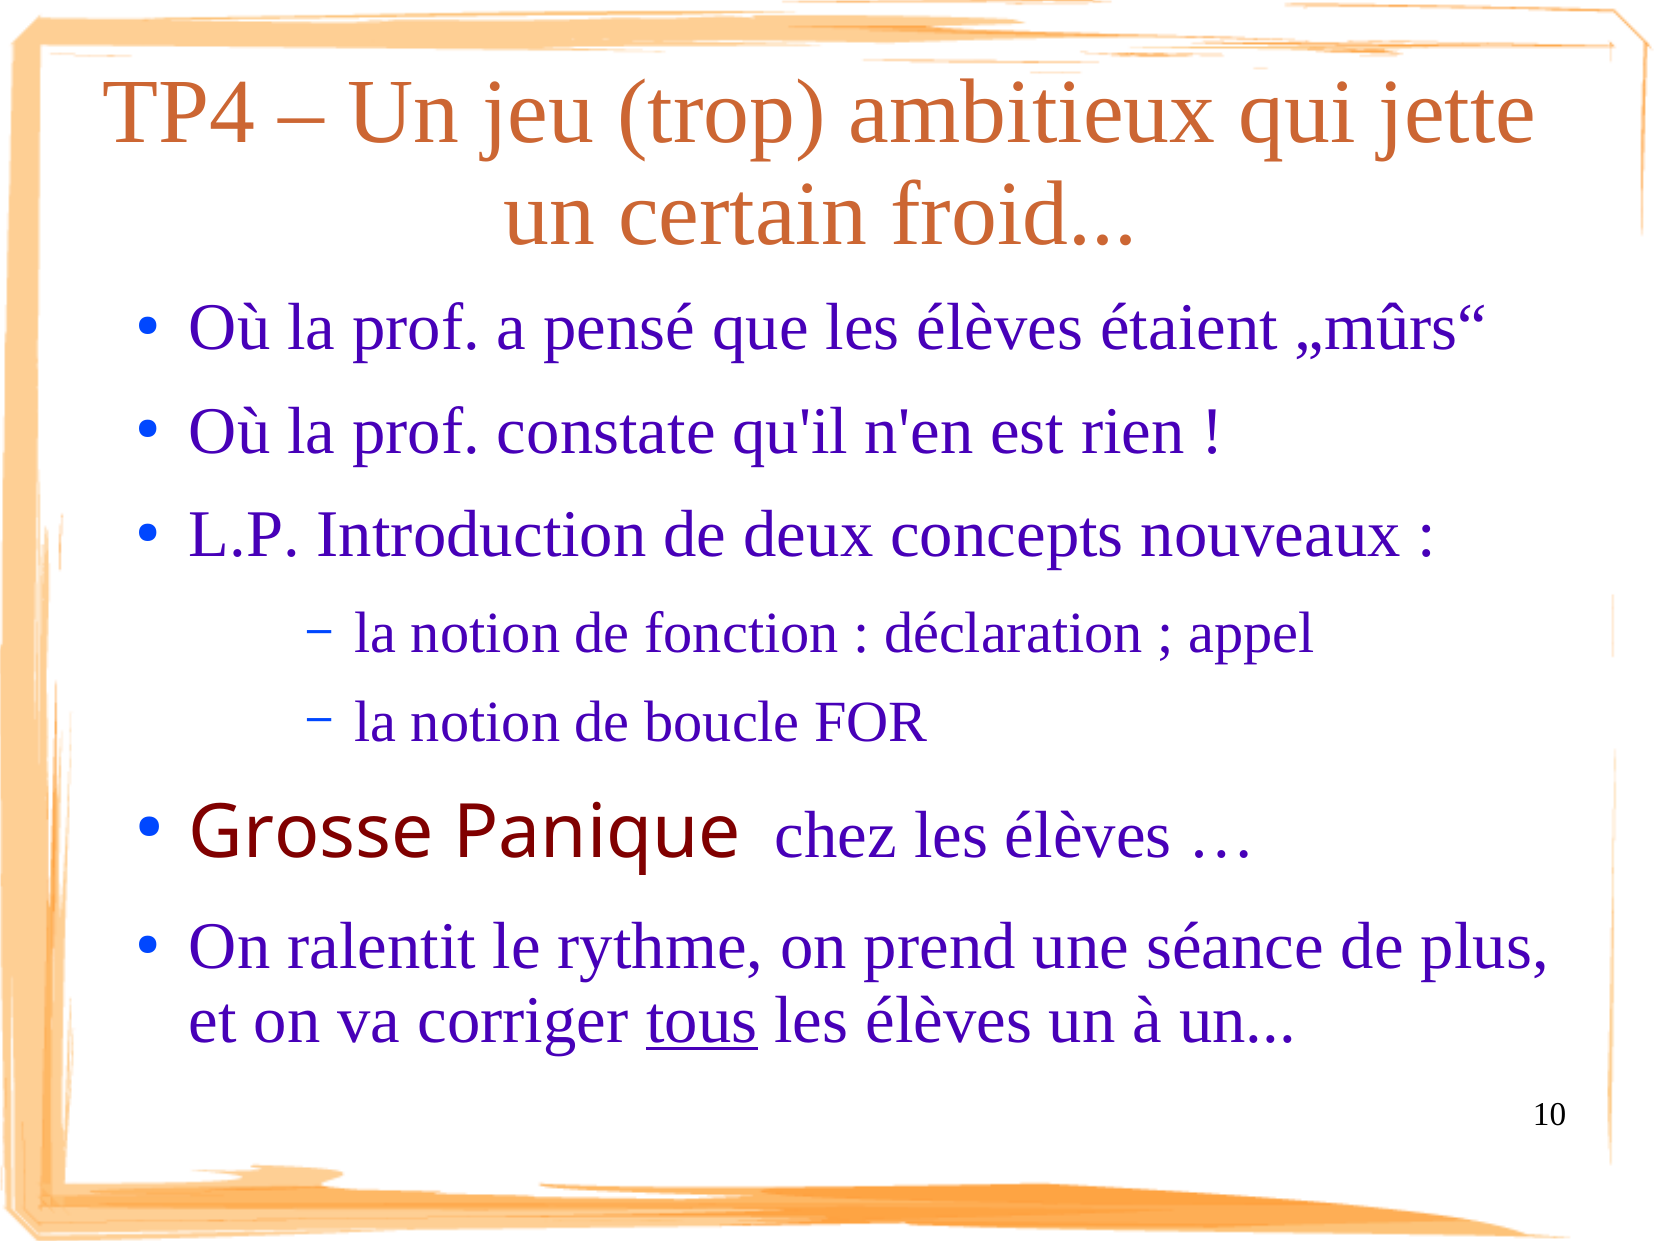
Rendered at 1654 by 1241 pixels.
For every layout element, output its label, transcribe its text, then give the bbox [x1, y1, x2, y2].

title TP4 – Un jeu (trop) ambitieux qui jette un certain froid... [76, 59, 1565, 267]
list Où la prof. a pensé que les élèves étaient „mûrs“ Où la prof. constate qu'il n'en est rien ! L.P. Introduction de deux concepts nouveaux : la notion de fonction : déclaration ; appel la notion de boucle FOR Grosse Panique chez les élèves … On ralentit le rythme, on prend une séance de plus, et on va corriger tous les élèves un à un... [118, 290, 1571, 1063]
picture [0, 0, 1654, 1241]
